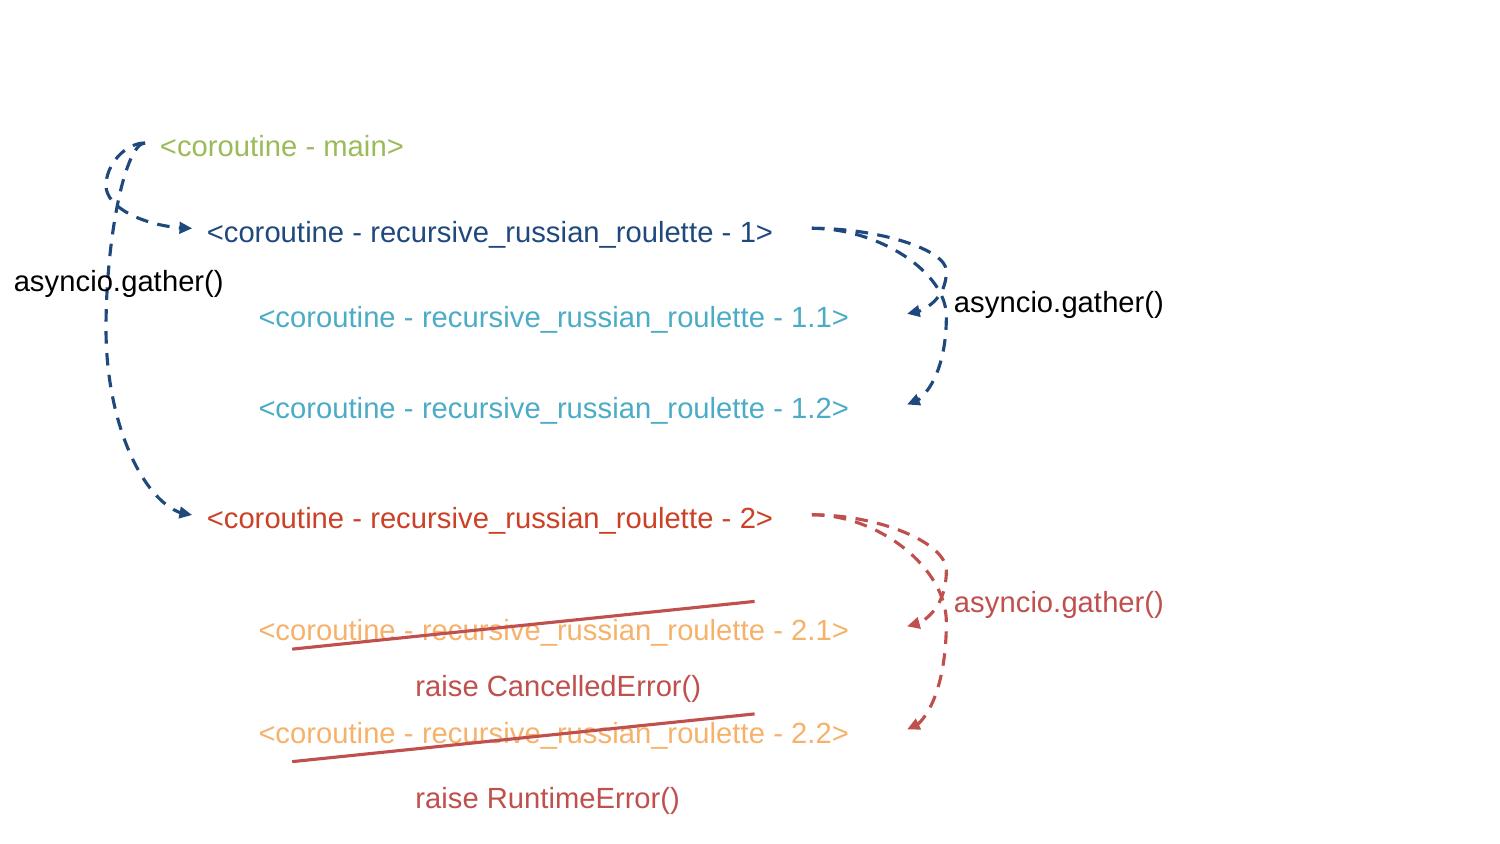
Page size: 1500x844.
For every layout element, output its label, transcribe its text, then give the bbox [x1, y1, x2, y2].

text_box <coroutine - recursive_russian_roulette - 2> [191, 484, 812, 546]
text_box raise RuntimeError() [400, 764, 755, 840]
text_box <coroutine - main> [145, 112, 651, 174]
text_box <coroutine - recursive_russian_roulette - 1.2> [243, 374, 908, 435]
text_box <coroutine - recursive_russian_roulette - 2.2> [243, 699, 453, 760]
text_box <coroutine - recursive_russian_roulette - 1.1> [243, 283, 908, 344]
text_box <coroutine - recursive_russian_roulette - 2.1> [243, 596, 908, 657]
text_box raise CancelledError() [400, 652, 755, 727]
text_box <coroutine - recursive_russian_roulette - 1> [191, 198, 812, 259]
text_box asyncio.gather() [0, 247, 253, 330]
text_box <coroutine - recursive_russian_roulette - 2.2> [333, 699, 908, 760]
text_box asyncio.gather() [938, 268, 1194, 352]
text_box asyncio.gather() [938, 568, 1194, 652]
